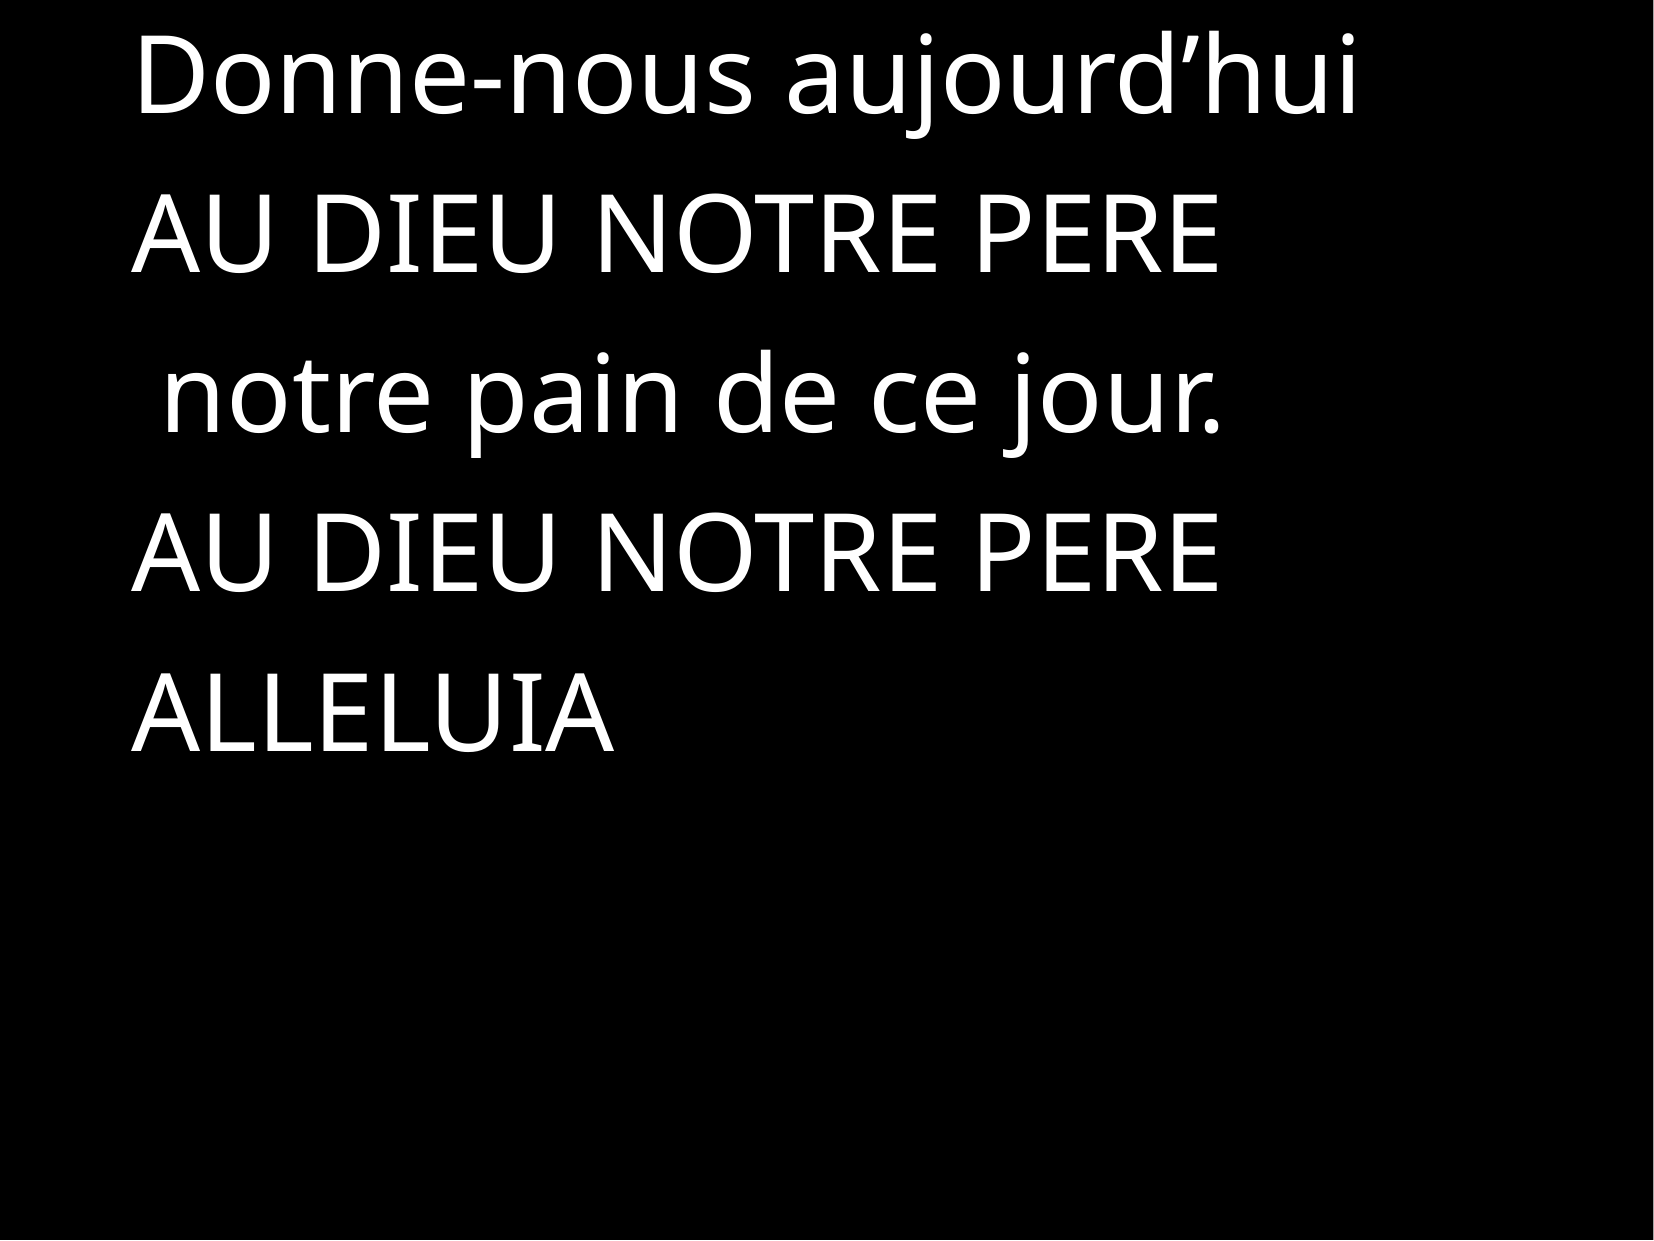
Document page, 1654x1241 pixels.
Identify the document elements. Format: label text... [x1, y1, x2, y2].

list Donne-nous aujourd’hui AU DIEU NOTRE PERE notre pain de ce jour. AU DIEU NOTRE PERE ALLELUIA [4, 0, 1491, 1096]
